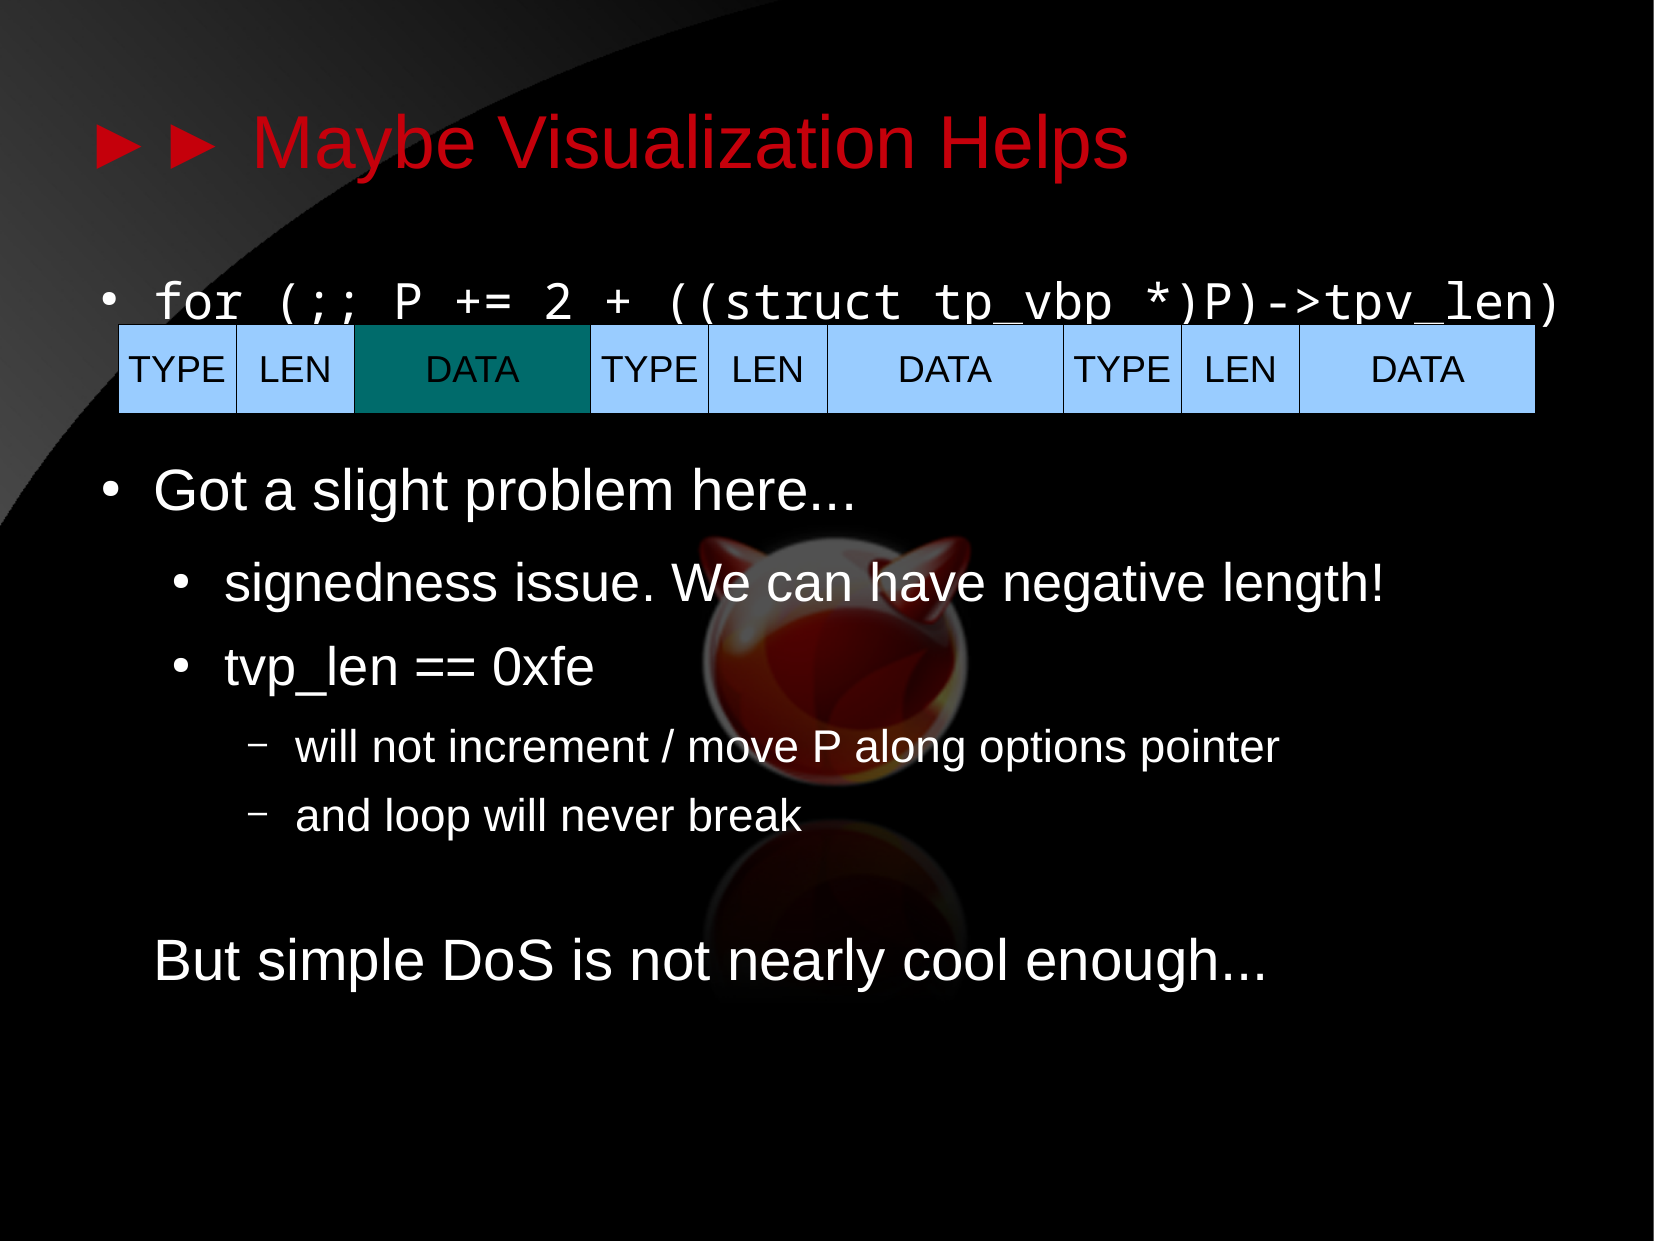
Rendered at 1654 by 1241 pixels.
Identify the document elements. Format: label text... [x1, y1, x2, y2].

picture [0, 0, 1654, 1241]
list for (;; P += 2 + ((struct tp_vbp *)P)->tpv_len) Got a slight problem here... signedness issue. We can have negative length! tvp_len == 0xfe will not increment / move P along options pointer and loop will never break But simple DoS is not nearly cool enough... [82, 265, 1571, 1152]
text_box DATA [827, 324, 1063, 414]
text_box LEN [708, 324, 827, 414]
text_box TYPE [590, 324, 708, 414]
text_box LEN [236, 324, 354, 414]
text_box TYPE [118, 324, 236, 414]
text_box DATA [354, 324, 590, 414]
text_box LEN [1181, 324, 1299, 414]
text_box DATA [1299, 324, 1536, 414]
text_box TYPE [1063, 324, 1181, 414]
title ►► Maybe Visualization Helps [82, 49, 1571, 237]
